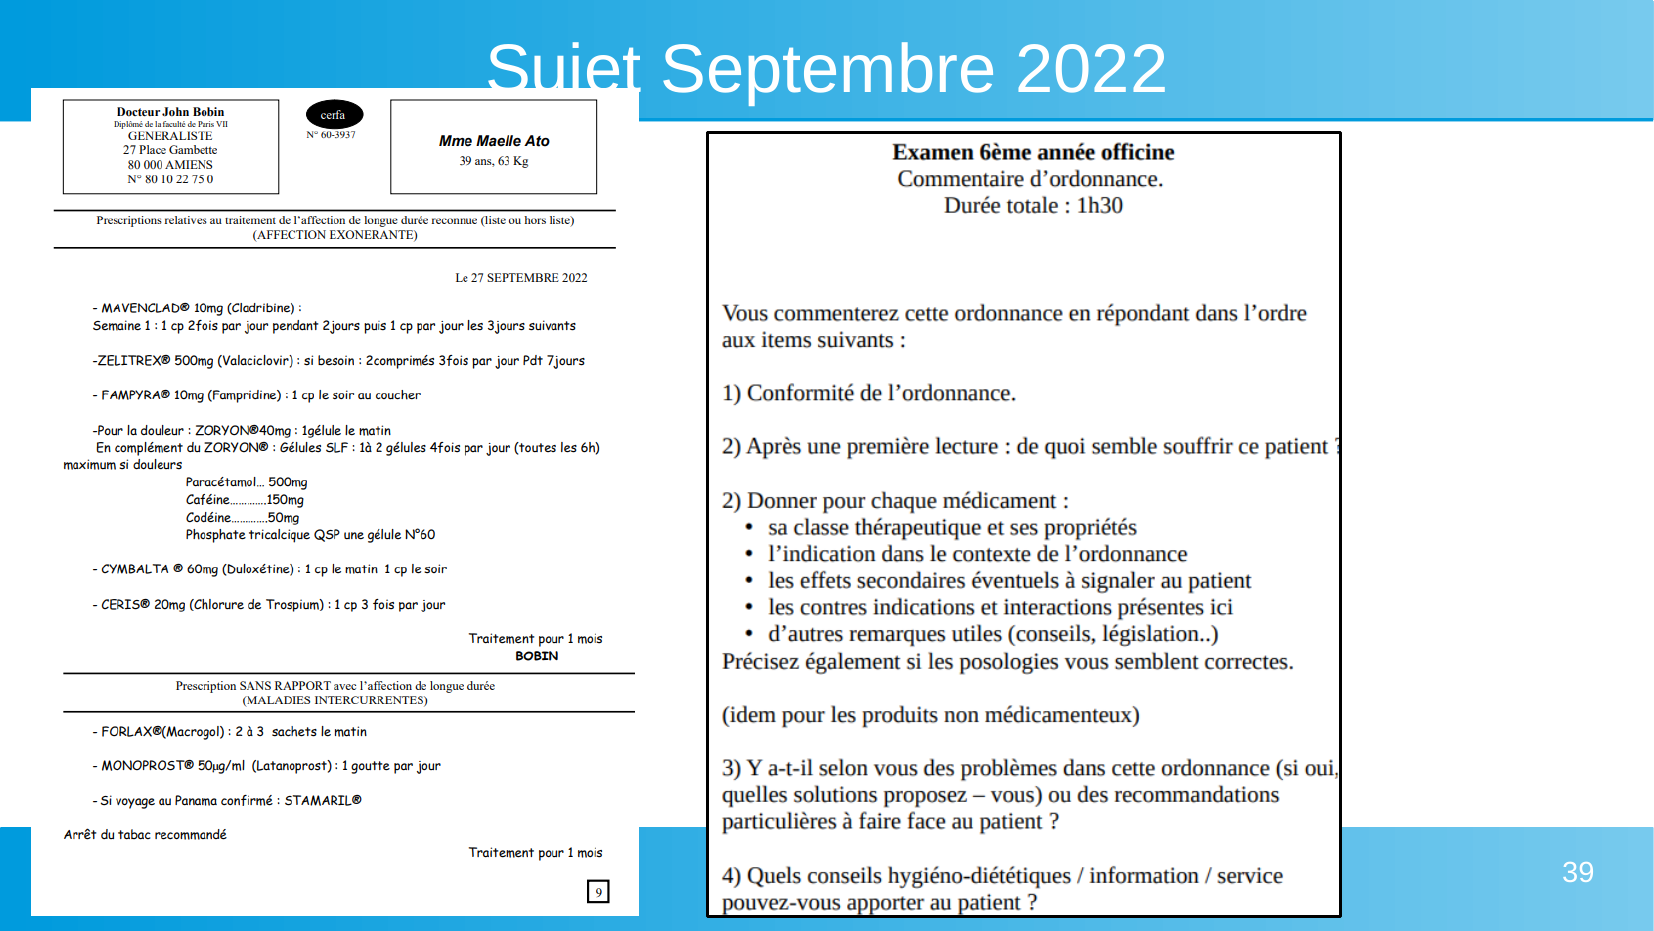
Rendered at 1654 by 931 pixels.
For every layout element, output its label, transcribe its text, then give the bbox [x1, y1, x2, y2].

picture [708, 133, 1340, 916]
title Sujet Septembre 2022 [59, 29, 1595, 108]
picture [31, 88, 639, 916]
